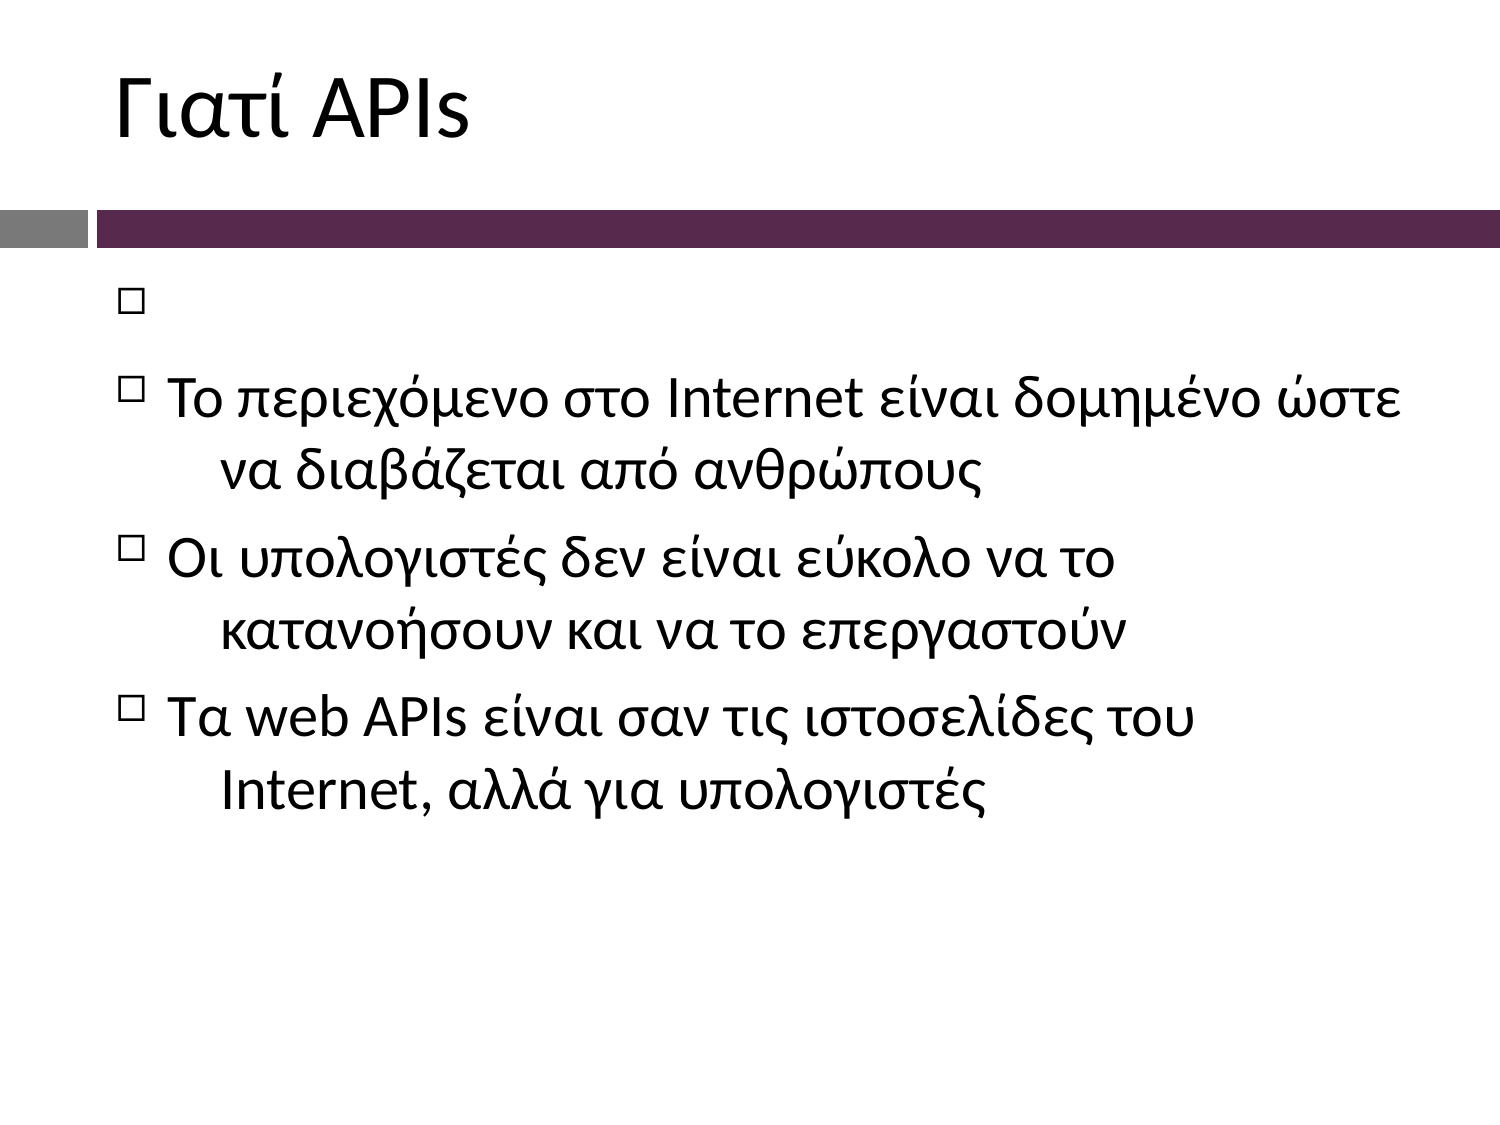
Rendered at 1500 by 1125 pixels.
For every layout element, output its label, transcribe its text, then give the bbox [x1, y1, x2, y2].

title Γιατί APIs [100, 19, 1438, 182]
list Το περιεχόμενο στο Internet είναι δομημένο ώστε να διαβάζεται από ανθρώπους Οι υπολογιστές δεν είναι εύκολο να το κατανοήσουν και να το επεργαστούν Τα web APIs είναι σαν τις ιστοσελίδες του Internet, αλλά για υπολογιστές [100, 262, 1438, 1000]
